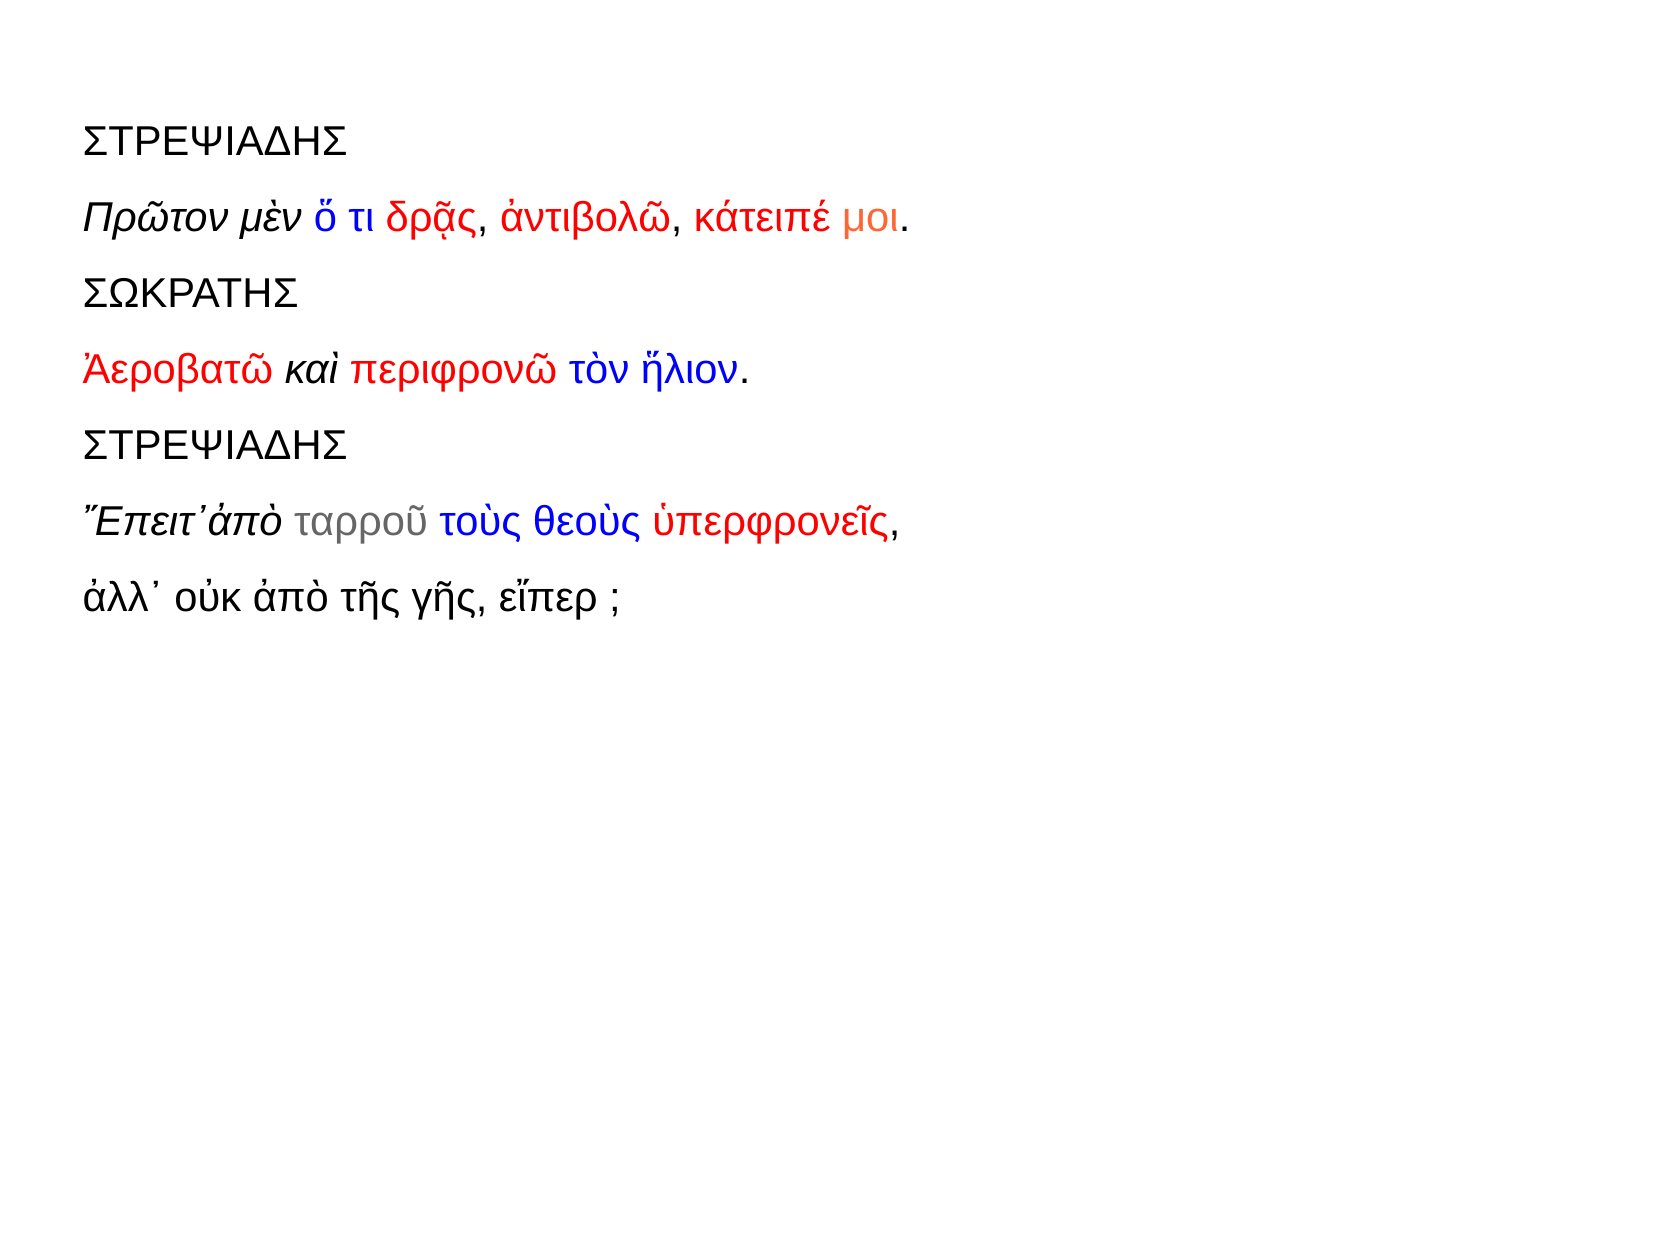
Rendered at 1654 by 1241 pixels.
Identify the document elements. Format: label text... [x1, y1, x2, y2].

list ΣΤΡΕΨΙΑΔΗΣ Πρῶτον μὲν ὅ τι δρᾷς, ἀντιβολῶ, κάτειπέ μοι. ΣΩΚΡΑΤΗΣ Ἀεροβατῶ καὶ περιφρονῶ τὸν ἥλιον. ΣΤΡΕΨΙΑΔΗΣ Ἔπειτ᾿ἀπὸ ταρροῦ τοὺς θεοὺς ὑπερφρονεῖς, ἀλλ᾿ οὐκ ἀπὸ τῆς γῆς, εἴπερ ; [82, 118, 1571, 1186]
